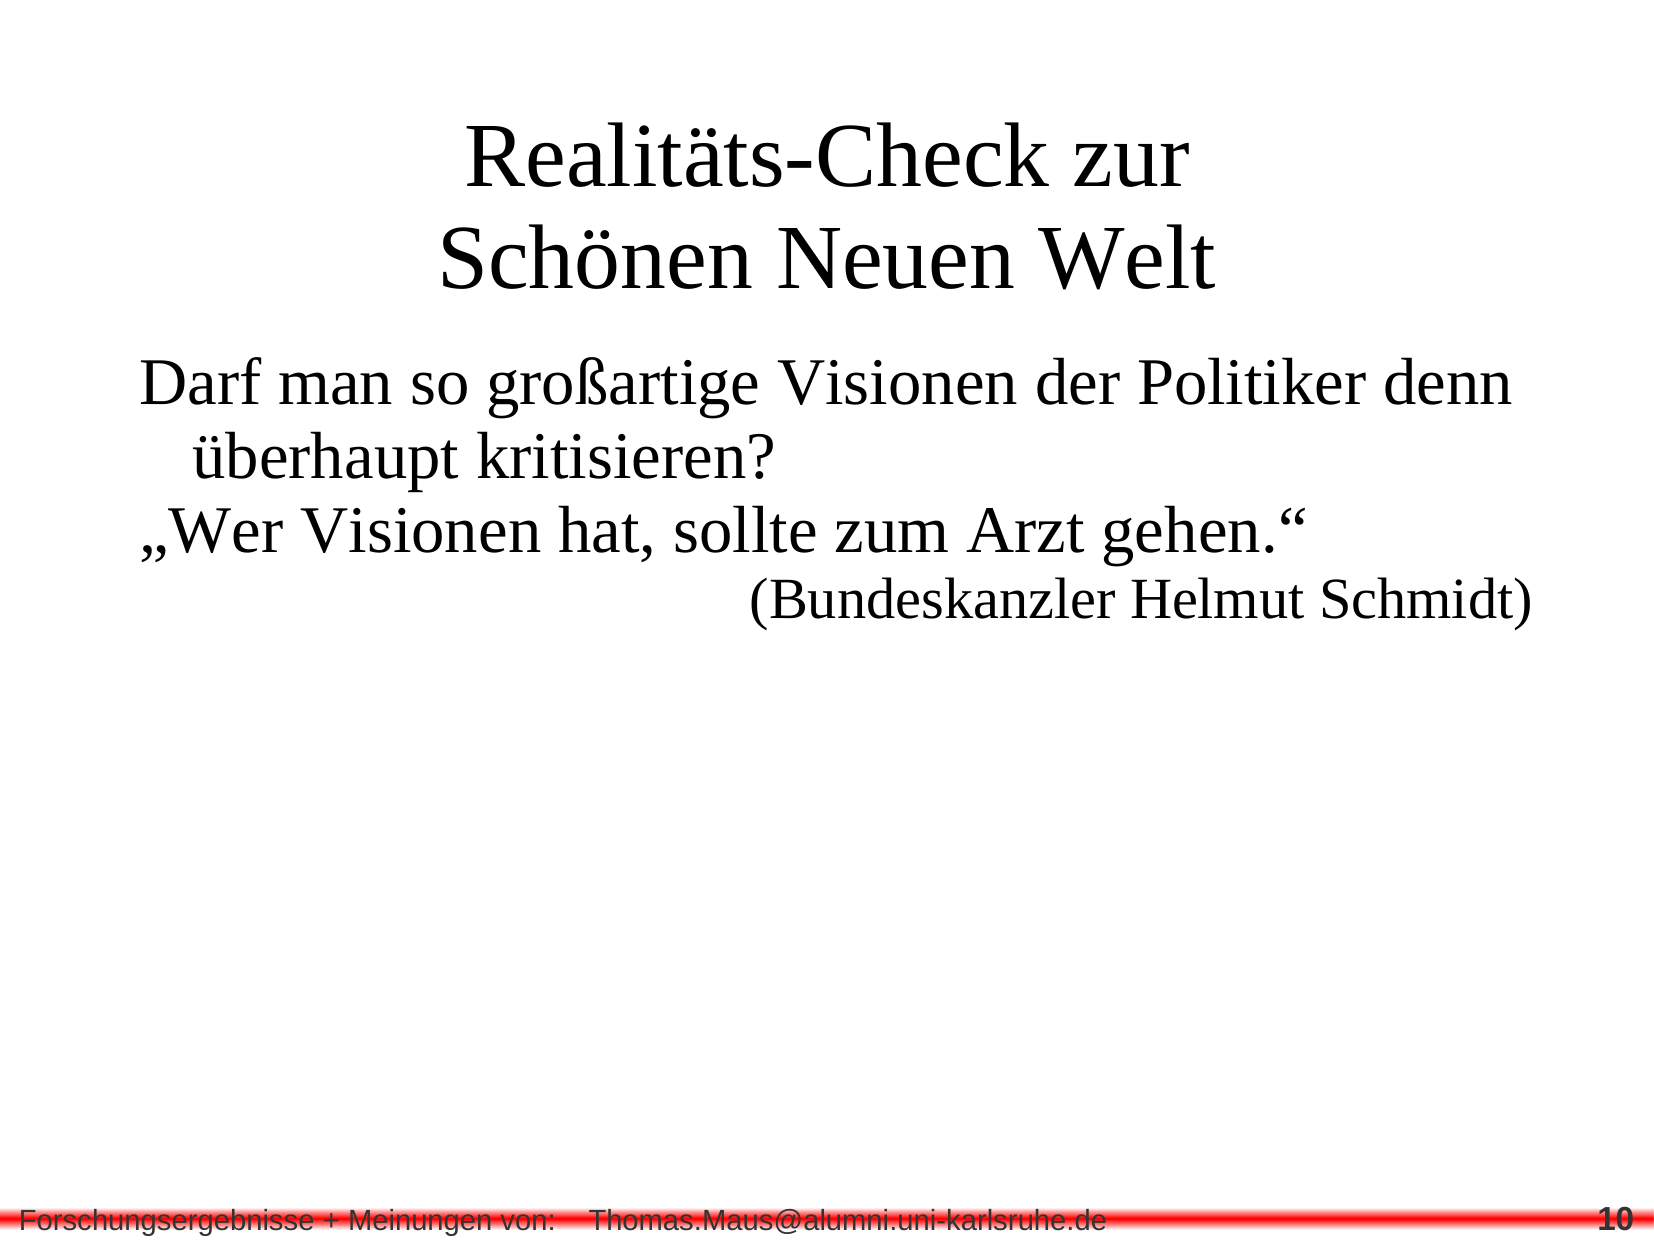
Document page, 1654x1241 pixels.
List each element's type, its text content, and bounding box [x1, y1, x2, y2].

list Darf man so großartige Visionen der Politiker denn überhaupt kritisieren? „Wer Visionen hat, sollte zum Arzt gehen.“ (Bundeskanzler Helmut Schmidt) [121, 344, 1534, 1127]
title Realitäts-Check zur Schönen Neuen Welt [121, 95, 1534, 318]
